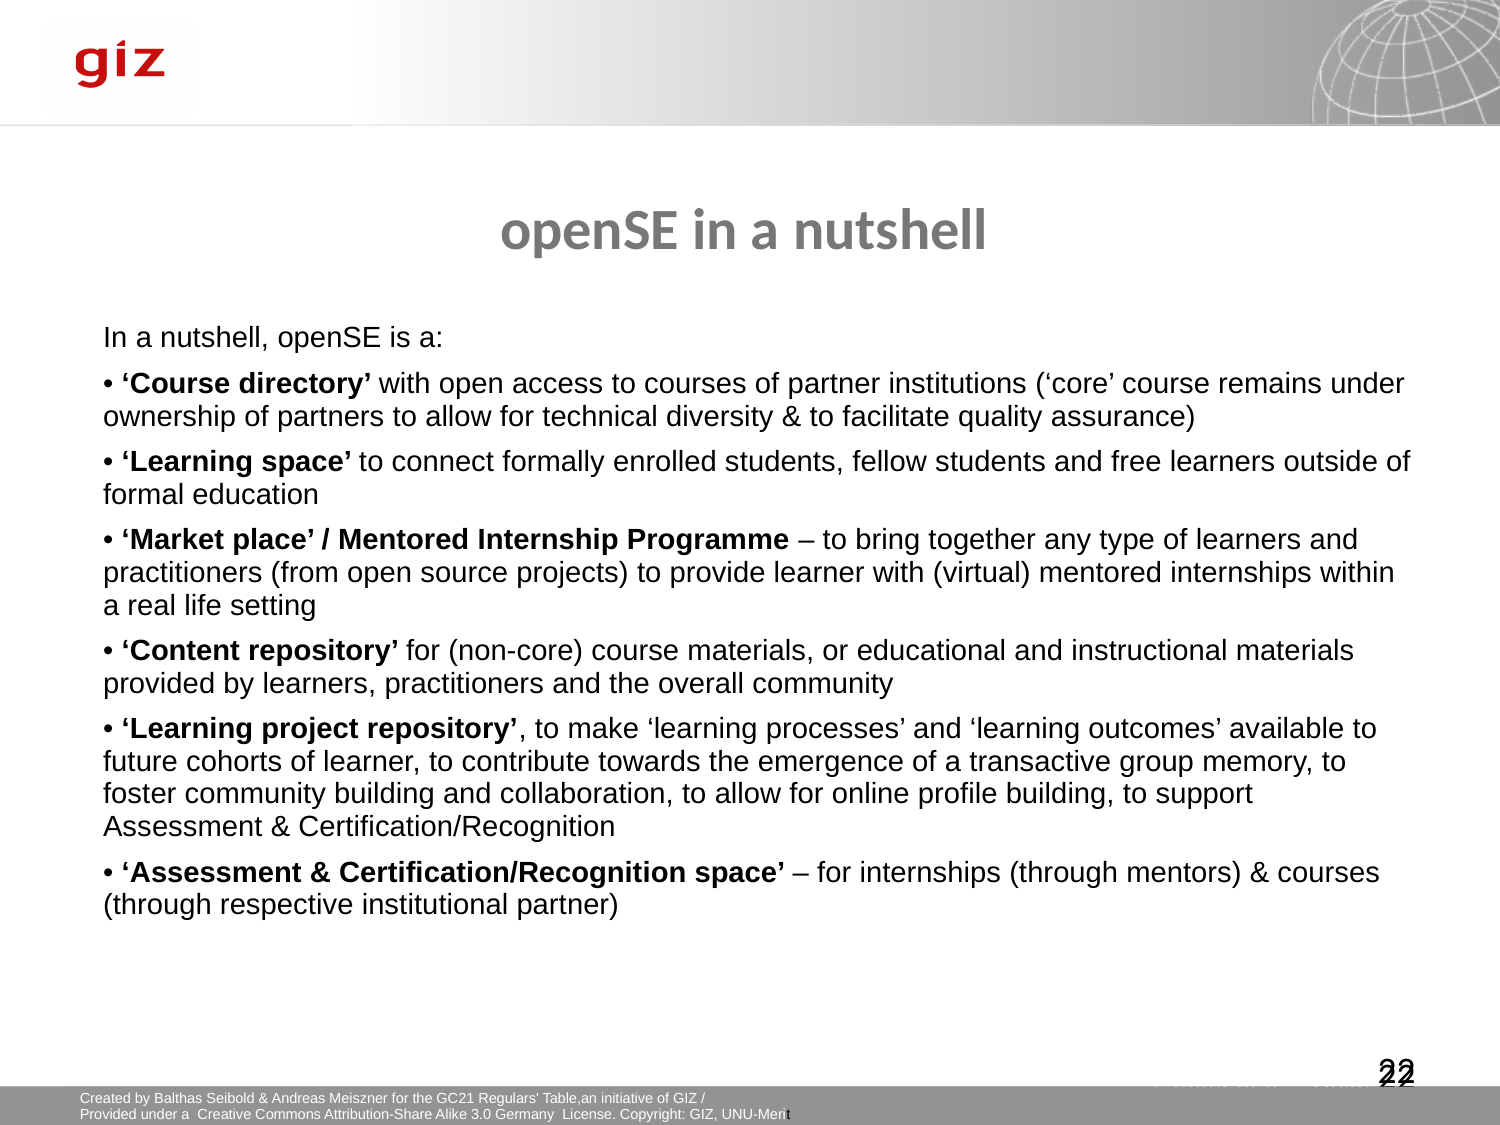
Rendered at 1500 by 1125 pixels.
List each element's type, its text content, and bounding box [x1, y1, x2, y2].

text_box openSE in a nutshell [53, 195, 1436, 303]
text_box In a nutshell, openSE is a: • ‘Course directory’ with open access to courses of partner institutions (‘core’ course remains under ownership of partners to allow for technical diversity & to facilitate quality assurance) • ‘Learning space’ to connect formally enrolled students, fellow students and free learners outside of formal education • ‘Market place’ / Mentored Internship Programme – to bring together any type of learners and practitioners (from open source projects) to provide learner with (virtual) mentored internships within a real life setting • ‘Content repository’ for (non-core) course materials, or educational and instructional materials provided by learners, practitioners and the overall community • ‘Learning project repository’, to make ‘learning processes’ and ‘learning outcomes’ available to future cohorts of learner, to contribute towards the emergence of a transactive group memory, to foster community building and collaboration, to allow for online profile building, to support Assessment & Certification/Recognition • ‘Assessment & Certification/Recognition space’ – for internships (through mentors) & courses (through respective institutional partner) [88, 313, 1436, 929]
